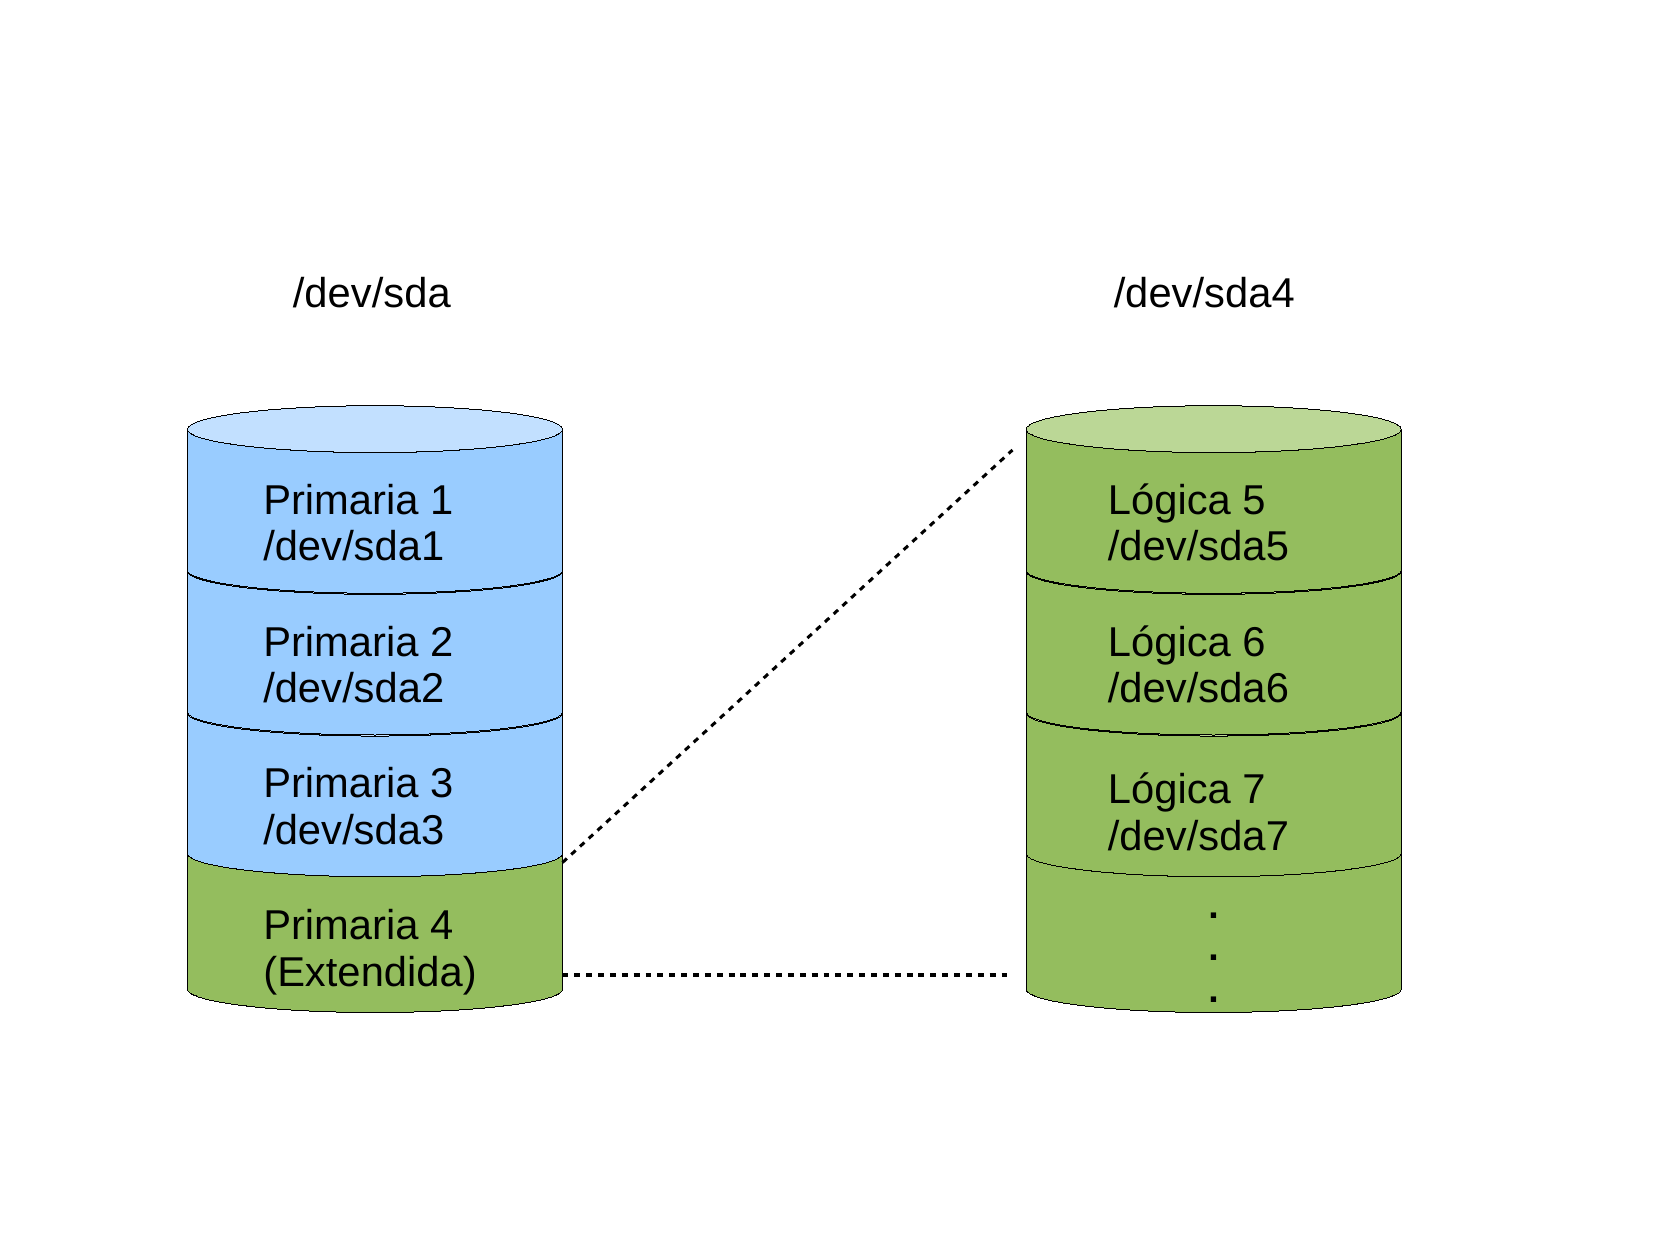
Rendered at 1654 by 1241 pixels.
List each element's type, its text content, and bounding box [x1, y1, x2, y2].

text_box /dev/sda [278, 262, 526, 324]
text_box /dev/sda4 [1099, 262, 1346, 324]
text_box Primaria 3 /dev/sda3 [248, 752, 496, 861]
text_box Primaria 2 /dev/sda2 [248, 610, 496, 719]
text_box Primaria 1 /dev/sda1 [248, 469, 496, 577]
text_box [187, 431, 563, 1013]
text_box Lógica 6 /dev/sda6 [1093, 611, 1340, 719]
text_box Lógica 7 /dev/sda7 [1093, 758, 1340, 867]
text_box . . . [1193, 876, 1263, 1018]
text_box Primaria 4 (Extendida) [248, 894, 496, 1003]
text_box [1026, 430, 1402, 1013]
text_box Lógica 5 /dev/sda5 [1093, 469, 1340, 578]
